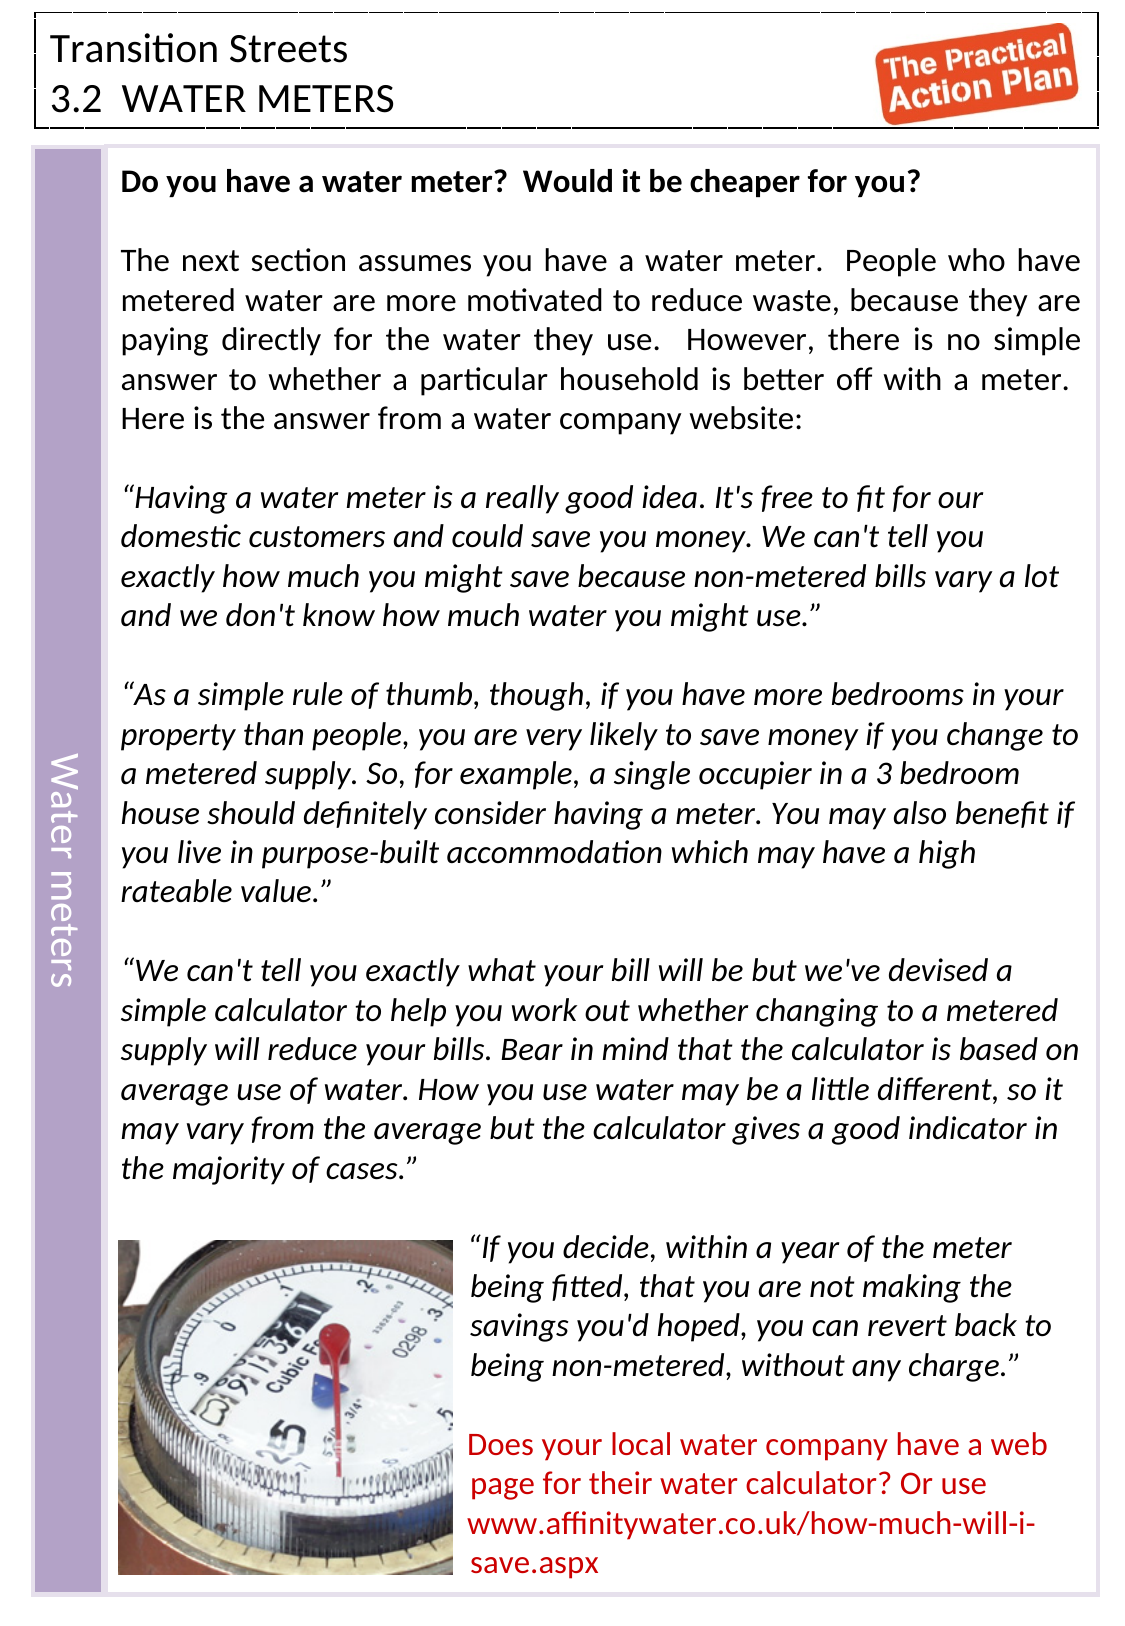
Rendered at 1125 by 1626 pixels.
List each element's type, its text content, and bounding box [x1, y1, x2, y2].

text_box Transition Streets 3.2 WATER METERS [35, 12, 1099, 129]
text_box Water meters [32, 147, 104, 1595]
picture [118, 1240, 453, 1575]
text_box Do you have a water meter? Would it be cheaper for you? The next section assumes you have a water meter. People who have metered water are more motivated to reduce waste, because they are paying directly for the water they use. However, there is no simple answer to whether a particular household is better off with a meter. Here is the answer from a water company website: “Having a water meter is a really good idea. It's free to fit for our domestic customers and could save you money. We can't tell you exactly how much you might save because non-metered bills vary a lot and we don't know how much water you might use.” “As a simple rule of thumb, though, if you have more bedrooms in your property than people, you are very likely to save money if you change to a metered supply. So, for example, a single occupier in a 3 bedroom house should definitely consider having a meter. You may also benefit if you live in purpose-built accommodation which may have a high rateable value.” “We can't tell you exactly what your bill will be but we've devised a simple calculator to help you work out whether changing to a metered supply will reduce your bills. Bear in mind that the calculator is based on average use of water. How you use water may be a little different, so it may vary from the average but the calculator gives a good indicator in the majority of cases.” “If you decide, within a year of the meter being fitted, that you are not making the savings you'd hoped, you can revert back to being non-metered, without any charge.” Does your local water company have a web page for their water calculator? Or use www.affinitywater.co.uk/how-much-will-i-save.aspx [105, 145, 1099, 1595]
